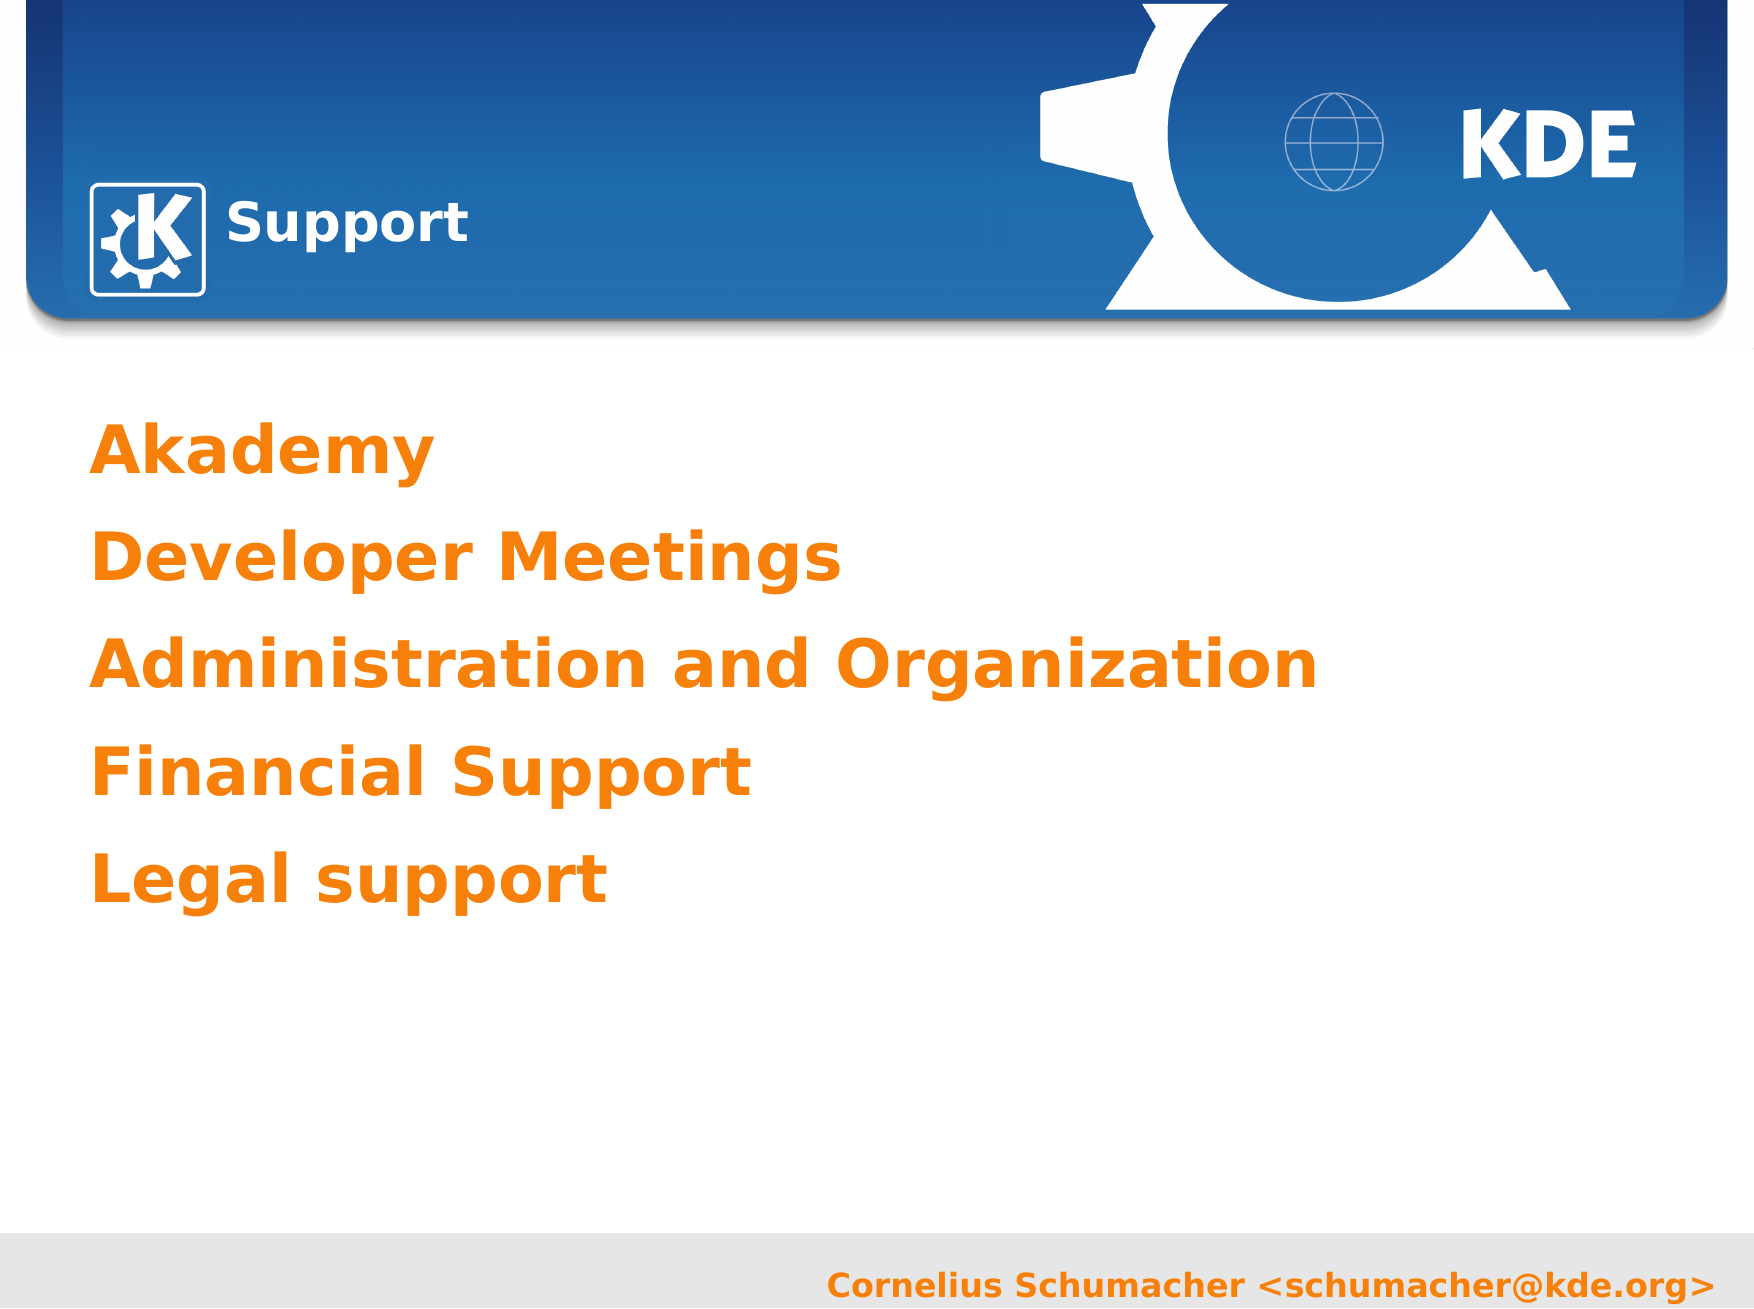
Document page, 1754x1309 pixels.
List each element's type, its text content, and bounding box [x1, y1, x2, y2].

list Akademy Developer Meetings Administration and Organization Financial Support Legal support [71, 411, 1651, 1148]
picture [0, 0, 1754, 349]
title Support [225, 181, 1126, 265]
